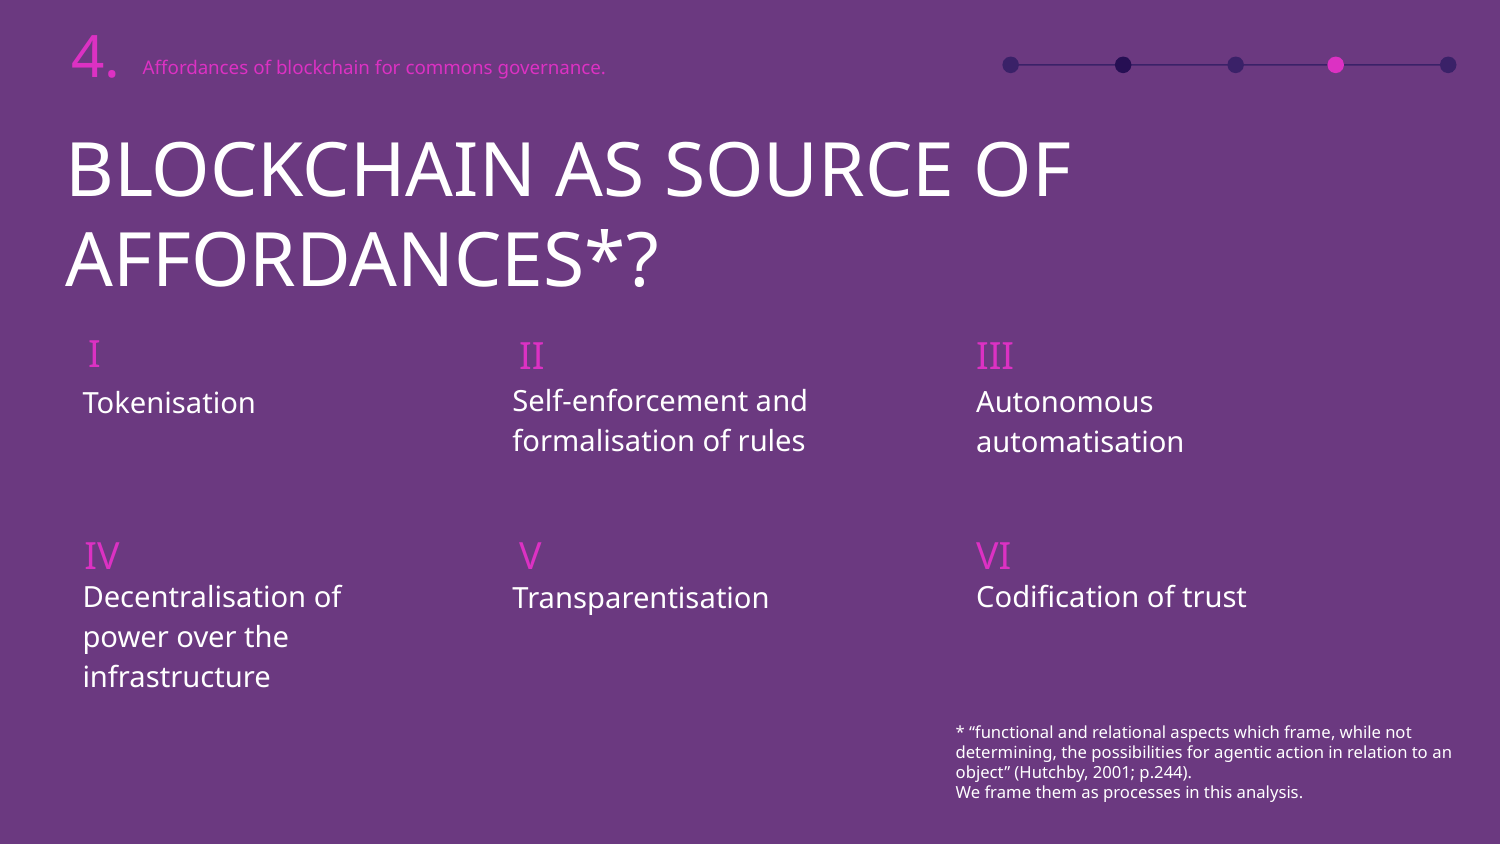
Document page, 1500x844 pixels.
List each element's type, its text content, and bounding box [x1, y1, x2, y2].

list Self-enforcement and formalisation of rules [497, 358, 903, 481]
text_box 4. [56, 4, 165, 111]
text_box VI [961, 516, 1097, 580]
list Autonomous automatisation [961, 357, 1367, 480]
text_box [1439, 56, 1457, 74]
list Decentralisation of power over the infrastructure [67, 586, 401, 733]
text_box [1114, 56, 1132, 74]
text_box IV [69, 516, 165, 580]
text_box III [961, 316, 1031, 380]
text_box [1227, 56, 1244, 74]
text_box * “functional and relational aspects which frame, while not determining, the possibilities for agentic action in relation to an object” (Hutchby, 2001; p.244). We frame them as processes in this analysis. [940, 700, 1486, 824]
text_box V [504, 516, 575, 580]
text_box I [73, 314, 136, 378]
text_box [1327, 56, 1345, 74]
list Tokenisation [67, 364, 401, 433]
list Codification of trust [961, 532, 1367, 655]
text_box [1002, 56, 1019, 74]
text_box Affordances of blockchain for commons governance. [127, 40, 987, 89]
list Transparentisation [497, 533, 903, 656]
text_box BLOCKCHAIN AS SOURCE OF AFFORDANCES*? [50, 106, 1196, 224]
text_box II [504, 316, 575, 380]
